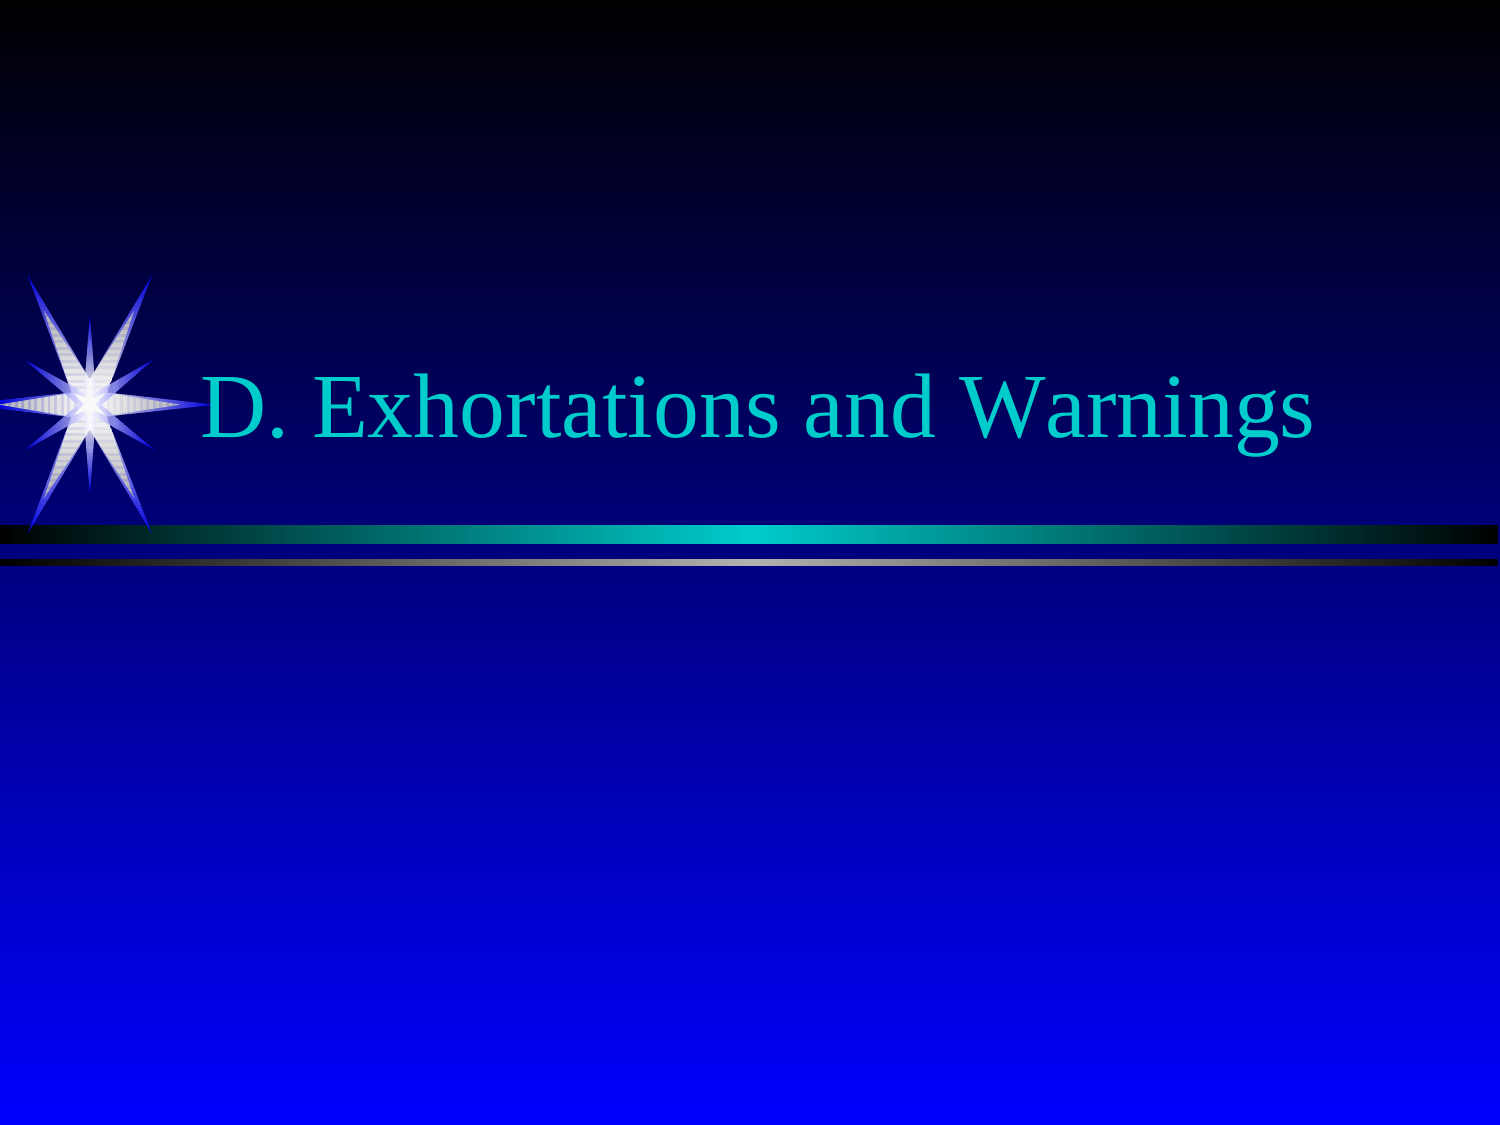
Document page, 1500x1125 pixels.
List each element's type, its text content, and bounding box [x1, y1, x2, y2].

title D. Exhortations and Warnings [200, 295, 1476, 518]
